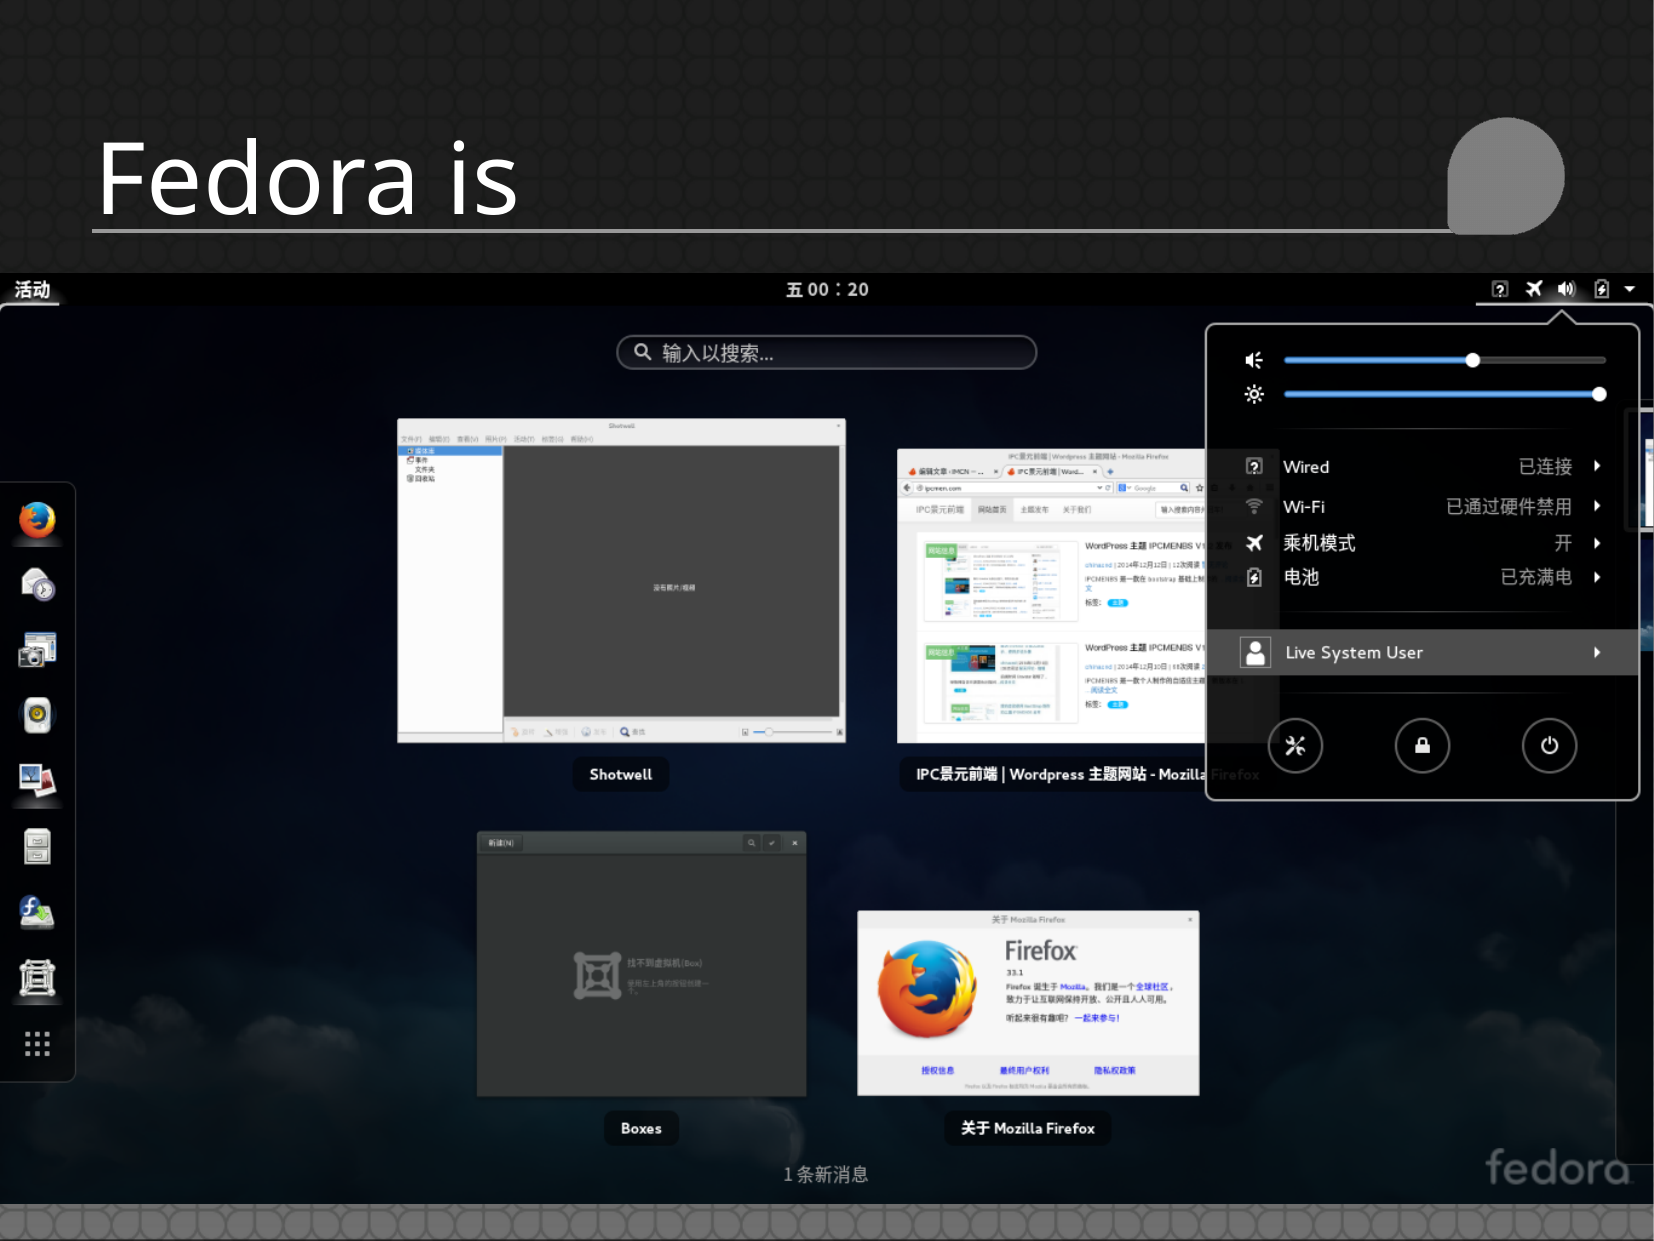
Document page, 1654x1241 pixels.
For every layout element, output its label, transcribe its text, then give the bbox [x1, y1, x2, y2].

title Fedora is [94, 100, 1427, 251]
picture [0, 0, 1654, 1241]
